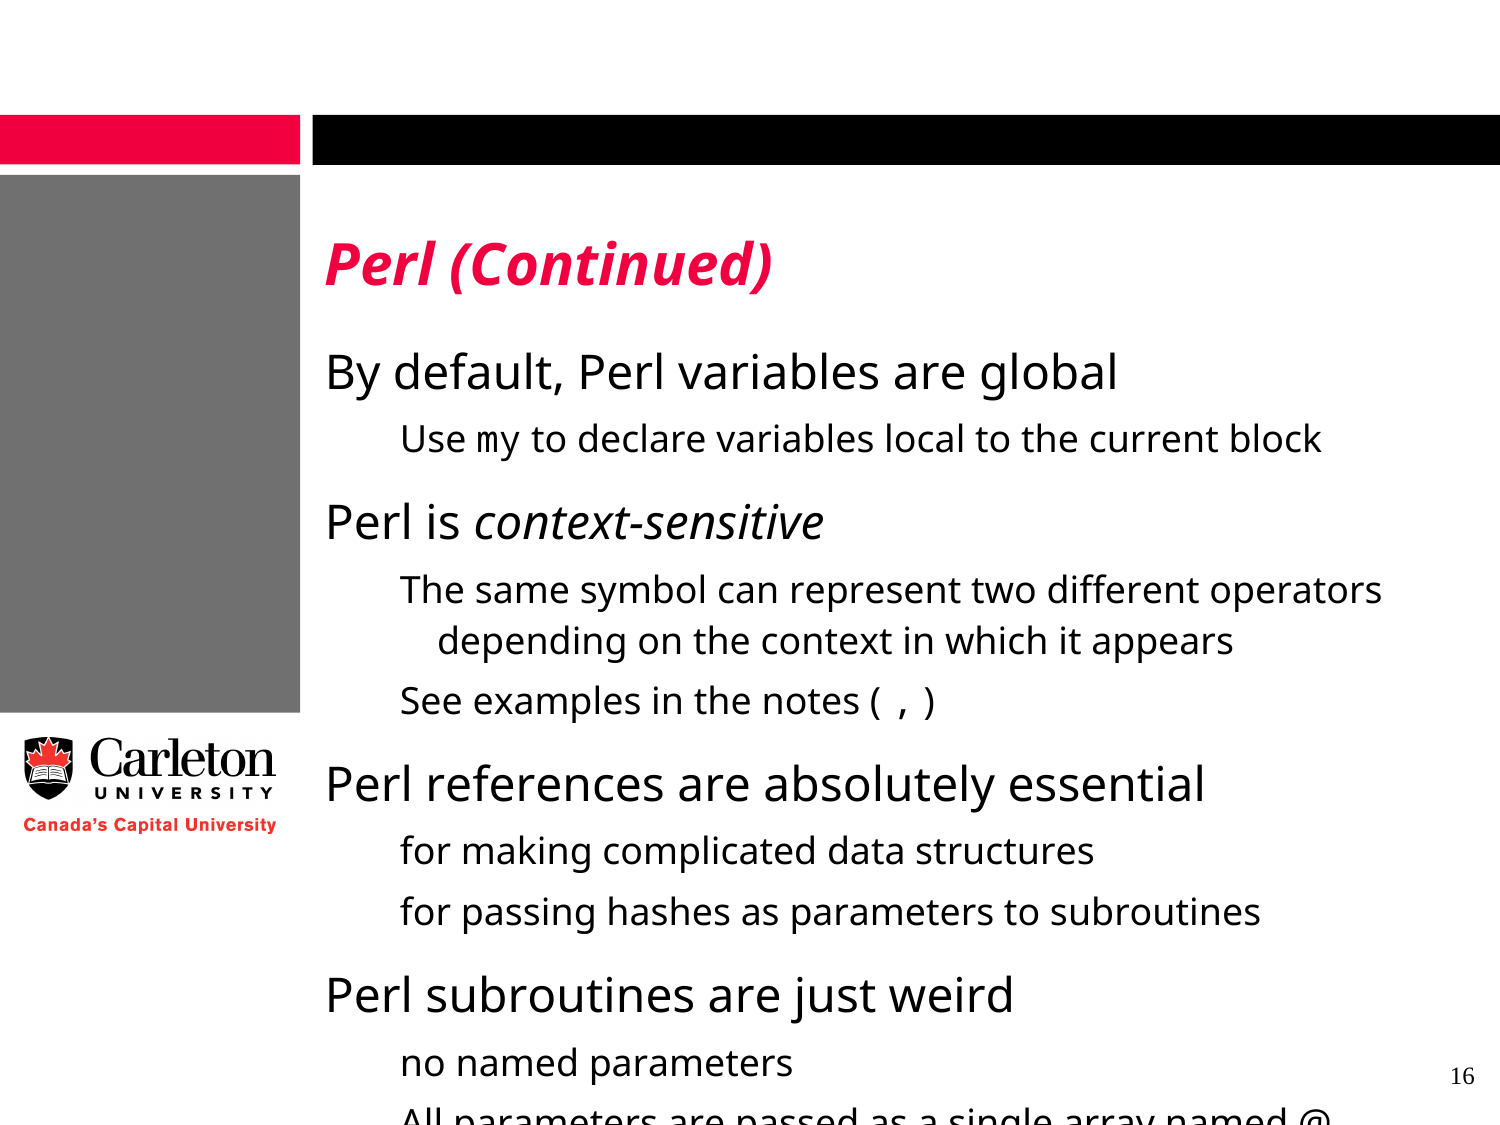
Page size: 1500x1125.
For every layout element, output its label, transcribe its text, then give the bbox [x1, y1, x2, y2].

list By default, Perl variables are global Use my to declare variables local to the current block Perl is context-sensitive The same symbol can represent two different operators depending on the context in which it appears See examples in the notes ( , ) Perl references are absolutely essential for making complicated data structures for passing hashes as parameters to subroutines Perl subroutines are just weird no named parameters All parameters are passed as a single array named @_ [324, 324, 1450, 1036]
picture [24, 737, 276, 834]
title Perl (Continued) [324, 194, 1450, 324]
